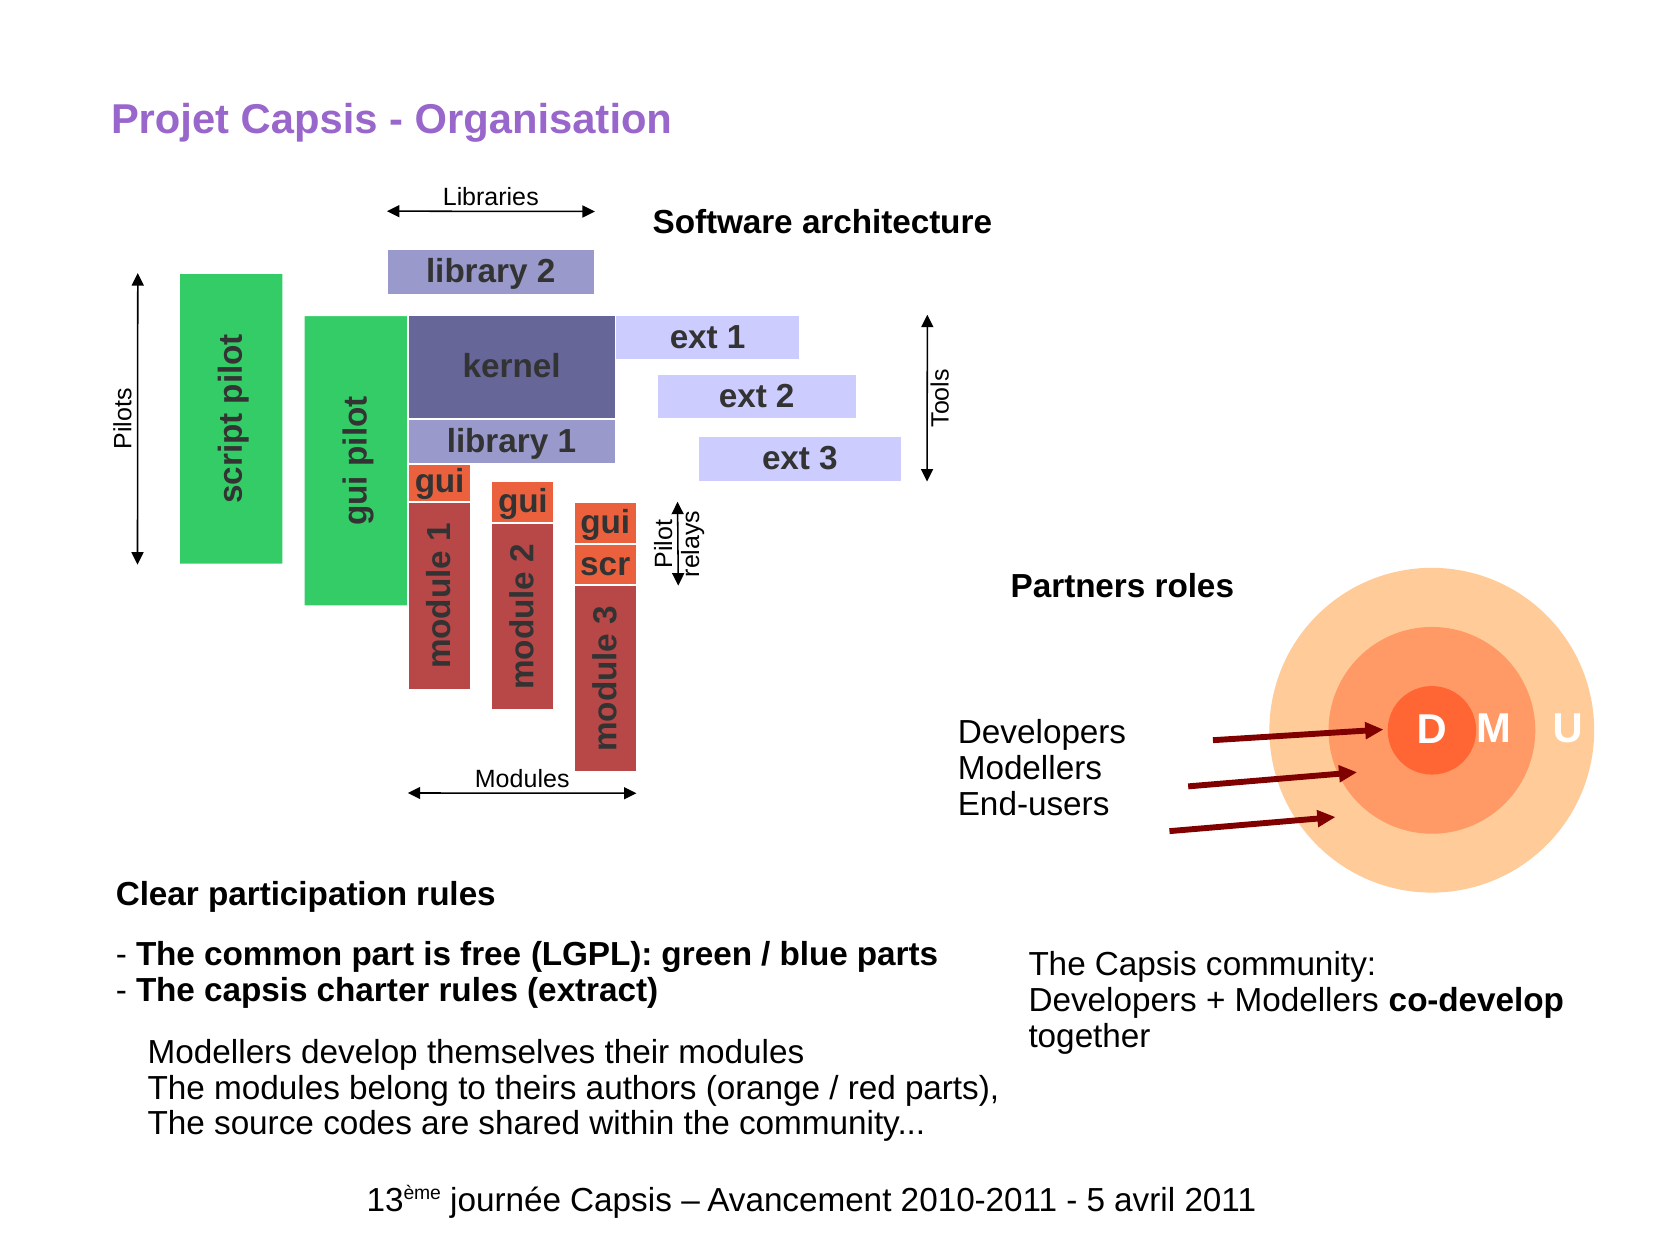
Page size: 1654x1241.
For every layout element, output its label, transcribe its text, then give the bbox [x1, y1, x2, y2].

text_box Tools [898, 314, 955, 482]
text_box gui [573, 502, 637, 544]
text_box gui pilot [303, 315, 408, 607]
text_box library 2 [386, 249, 595, 295]
text_box gui [408, 465, 471, 503]
text_box Libraries [386, 183, 596, 239]
text_box Partners roles [995, 561, 1298, 619]
text_box [1269, 567, 1593, 893]
text_box ext 2 [657, 373, 857, 419]
text_box Clear participation rules [115, 875, 674, 915]
text_box ext 1 [615, 315, 801, 361]
text_box M [1476, 706, 1536, 755]
text_box Pilot relays [650, 501, 705, 586]
text_box Modellers develop themselves their modules The modules belong to theirs authors (orange / red parts), The source codes are shared within the community... [147, 1033, 1034, 1150]
text_box Modules [407, 765, 637, 820]
text_box library 1 [407, 418, 616, 465]
text_box module 3 [574, 585, 638, 773]
text_box kernel [407, 315, 616, 418]
text_box ext 3 [698, 436, 898, 482]
text_box script pilot [179, 273, 284, 565]
text_box scr [573, 544, 637, 586]
text_box module 1 [408, 503, 471, 690]
text_box Projet Capsis - Organisation [96, 88, 688, 150]
text_box Developers Modellers End-users [943, 707, 1230, 851]
text_box module 2 [491, 523, 554, 711]
text_box The Capsis community: Developers + Modellers co-develop together [1013, 938, 1625, 1077]
text_box gui [491, 481, 555, 523]
text_box D [1387, 686, 1476, 775]
text_box U [1552, 706, 1612, 755]
text_box - The common part is free (LGPL): green / blue parts - The capsis charter rules (extract) [115, 935, 975, 1033]
text_box Software architecture [652, 204, 1084, 244]
text_box Pilots [109, 272, 164, 565]
